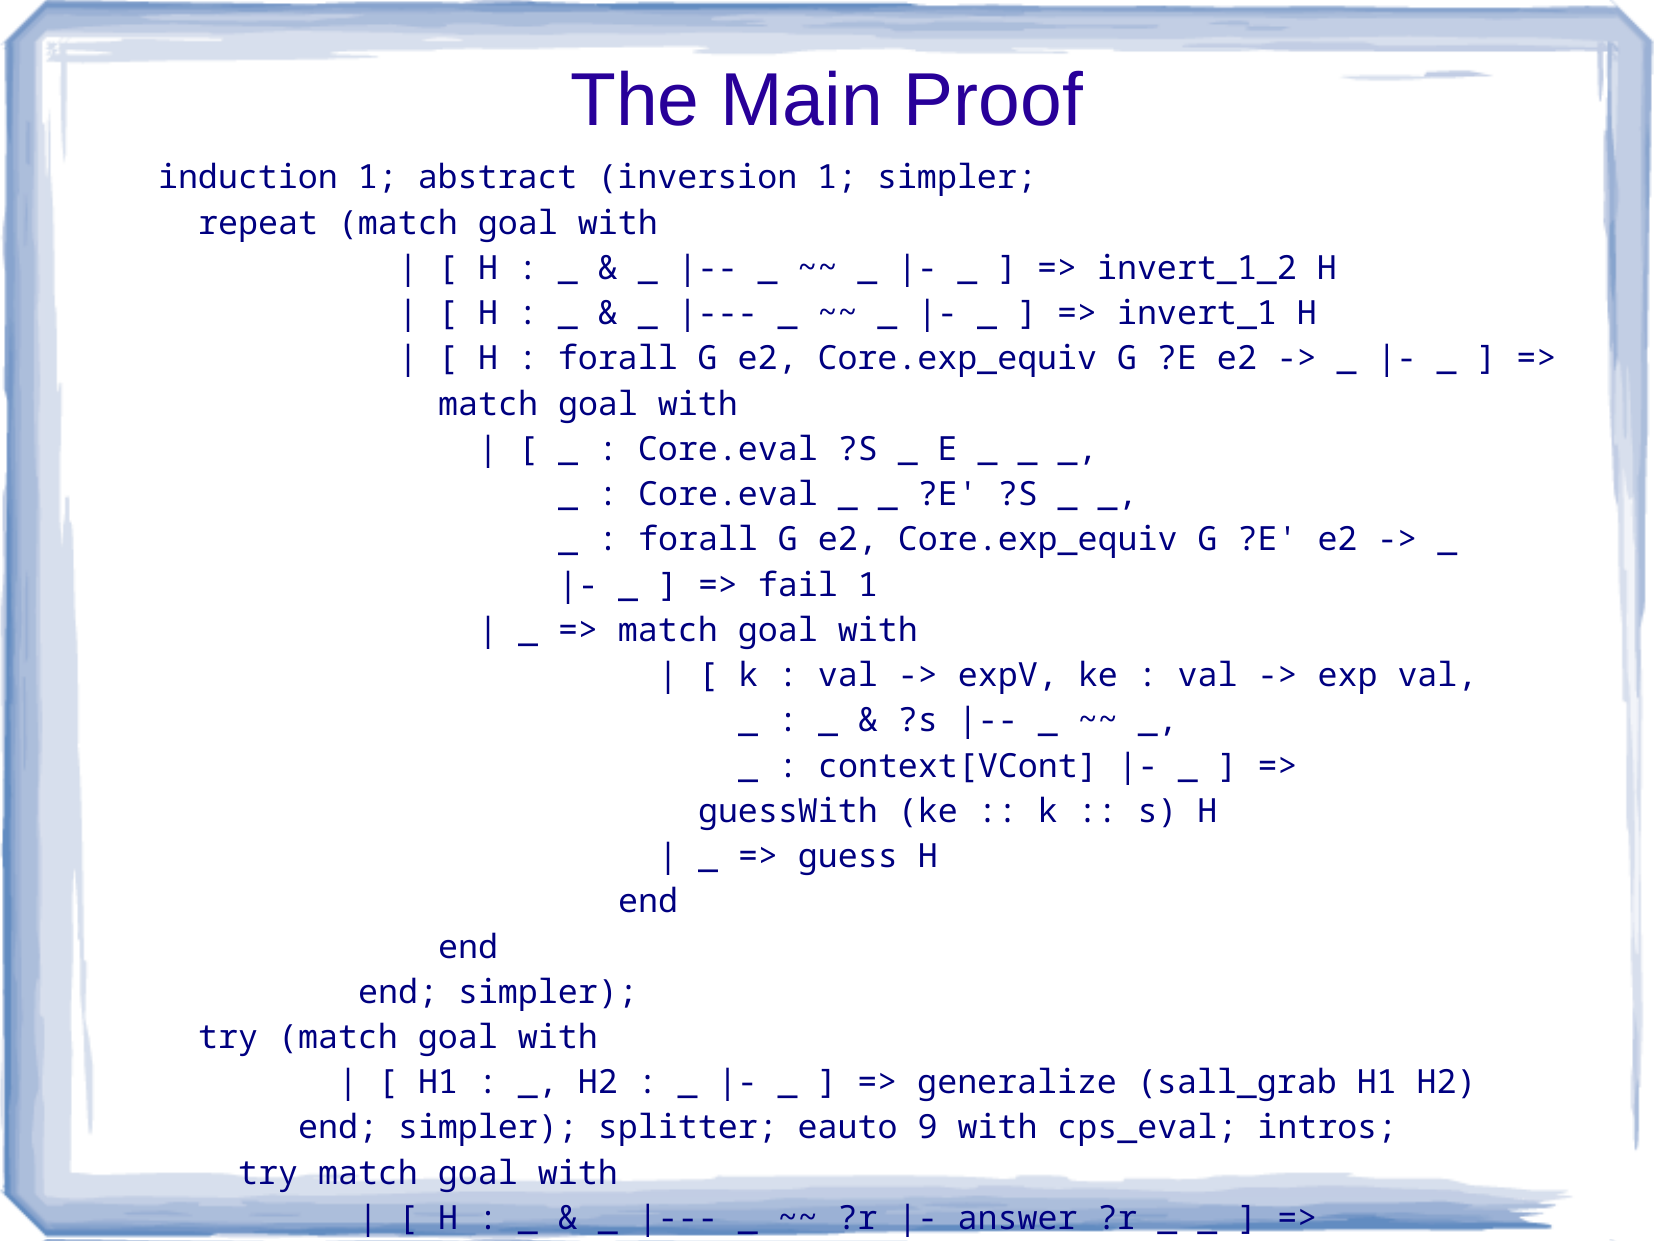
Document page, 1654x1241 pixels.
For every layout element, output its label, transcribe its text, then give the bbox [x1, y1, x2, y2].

picture [0, 0, 1654, 1241]
list induction 1; abstract (inversion 1; simpler; repeat (match goal with | [ H : _ & _ |-- _ ~~ _ |- _ ] => invert_1_2 H | [ H : _ & _ |--- _ ~~ _ |- _ ] => invert_1 H | [ H : forall G e2, Core.exp_equiv G ?E e2 -> _ |- _ ] => match goal with | [ _ : Core.eval ?S _ E _ _ _, _ : Core.eval _ _ ?E' ?S _ _, _ : forall G e2, Core.exp_equiv G ?E' e2 -> _ |- _ ] => fail 1 | _ => match goal with | [ k : val -> expV, ke : val -> exp val, _ : _ & ?s |-- _ ~~ _, _ : context[VCont] |- _ ] => guessWith (ke :: k :: s) H | _ => guess H end end end; simpler); try (match goal with | [ H1 : _, H2 : _ |- _ ] => generalize (sall_grab H1 H2) end; simpler); splitter; eauto 9 with cps_eval; intros; try match goal with | [ H : _ & _ |--- _ ~~ ?r |- answer ?r _ _ ] => inverter H; simpler; eauto 9 with cps_eval end). [118, 153, 1571, 1161]
title The Main Proof [82, 49, 1571, 151]
